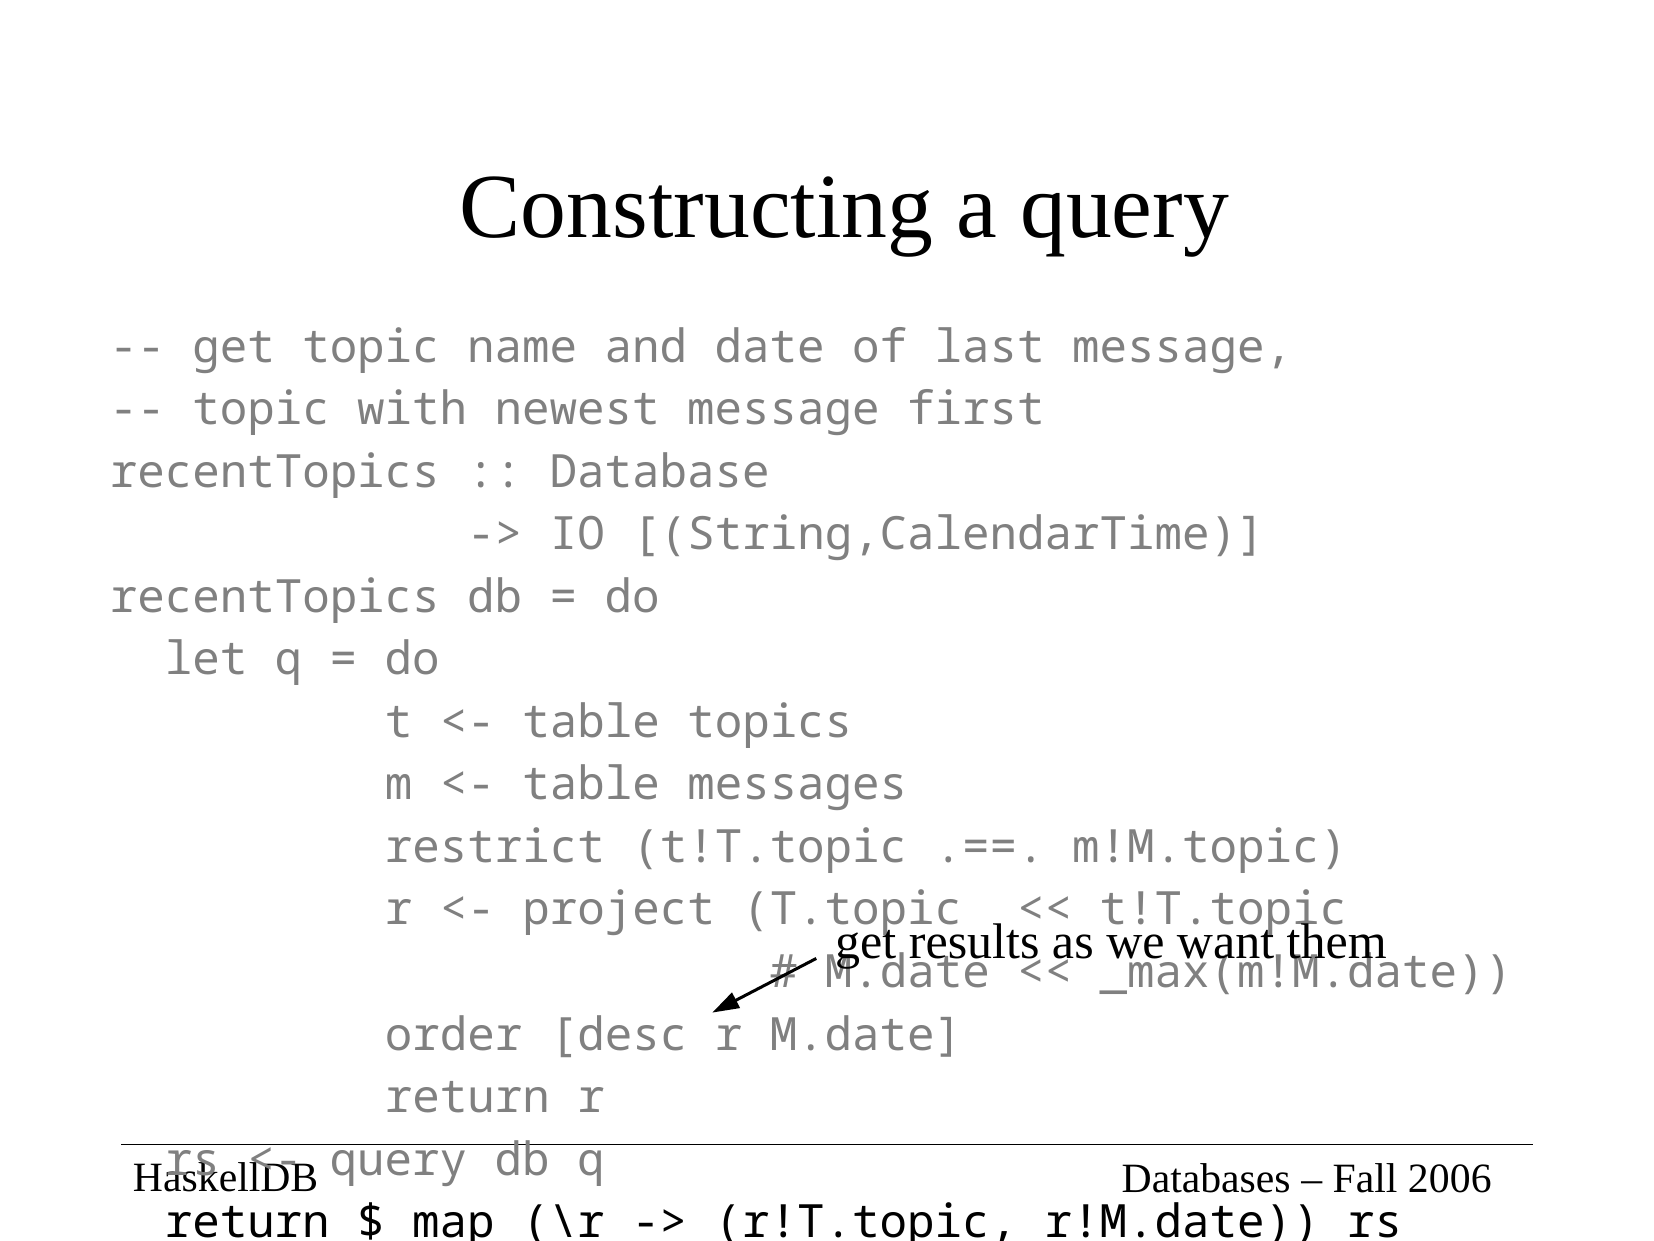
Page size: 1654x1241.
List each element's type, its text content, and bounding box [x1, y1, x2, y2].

title Constructing a query [121, 102, 1534, 311]
text_box get results as we want them [835, 914, 1388, 971]
text_box -- get topic name and date of last message, -- topic with newest message first recentTopics :: Database -> IO [(String,CalendarTime)] recentTopics db = do let q = do t <- table topics m <- table messages restrict (t!T.topic .==. m!M.topic) r <- project (T.topic << t!T.topic # M.date << _max(m!M.date)) order [desc r M.date] return r rs <- query db q return $ map (\r -> (r!T.topic, r!M.date)) rs [109, 312, 1563, 1113]
